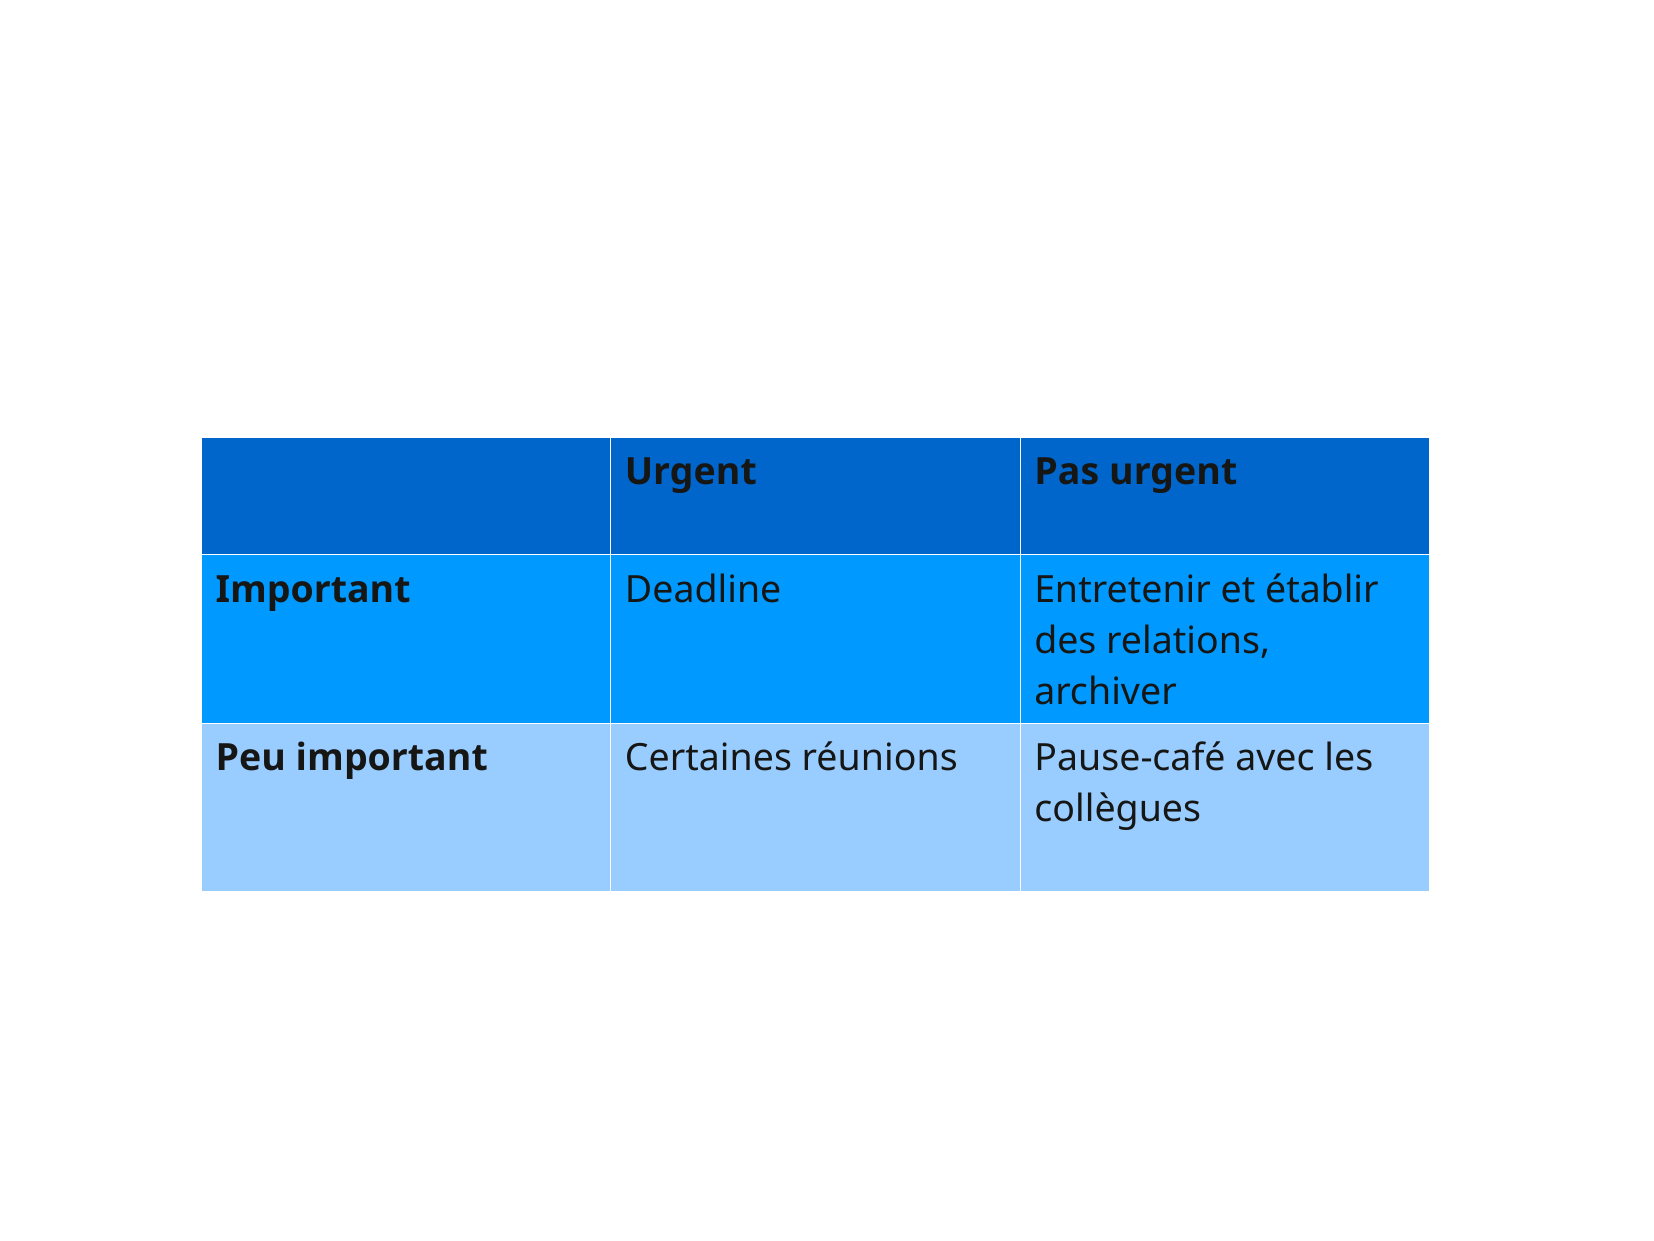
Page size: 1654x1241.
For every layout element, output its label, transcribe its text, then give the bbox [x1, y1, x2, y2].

table_cell Deadline [611, 555, 1020, 723]
table_cell Certaines réunions [611, 724, 1020, 891]
table_cell Pause-café avec les collègues [1021, 724, 1429, 891]
table_header [202, 438, 610, 554]
table_cell Important [202, 555, 610, 723]
table_cell Peu important [202, 724, 610, 891]
table_header Urgent [611, 438, 1020, 554]
table_cell Entretenir et établir des relations, archiver [1021, 555, 1429, 723]
table_header Pas urgent [1021, 438, 1429, 554]
